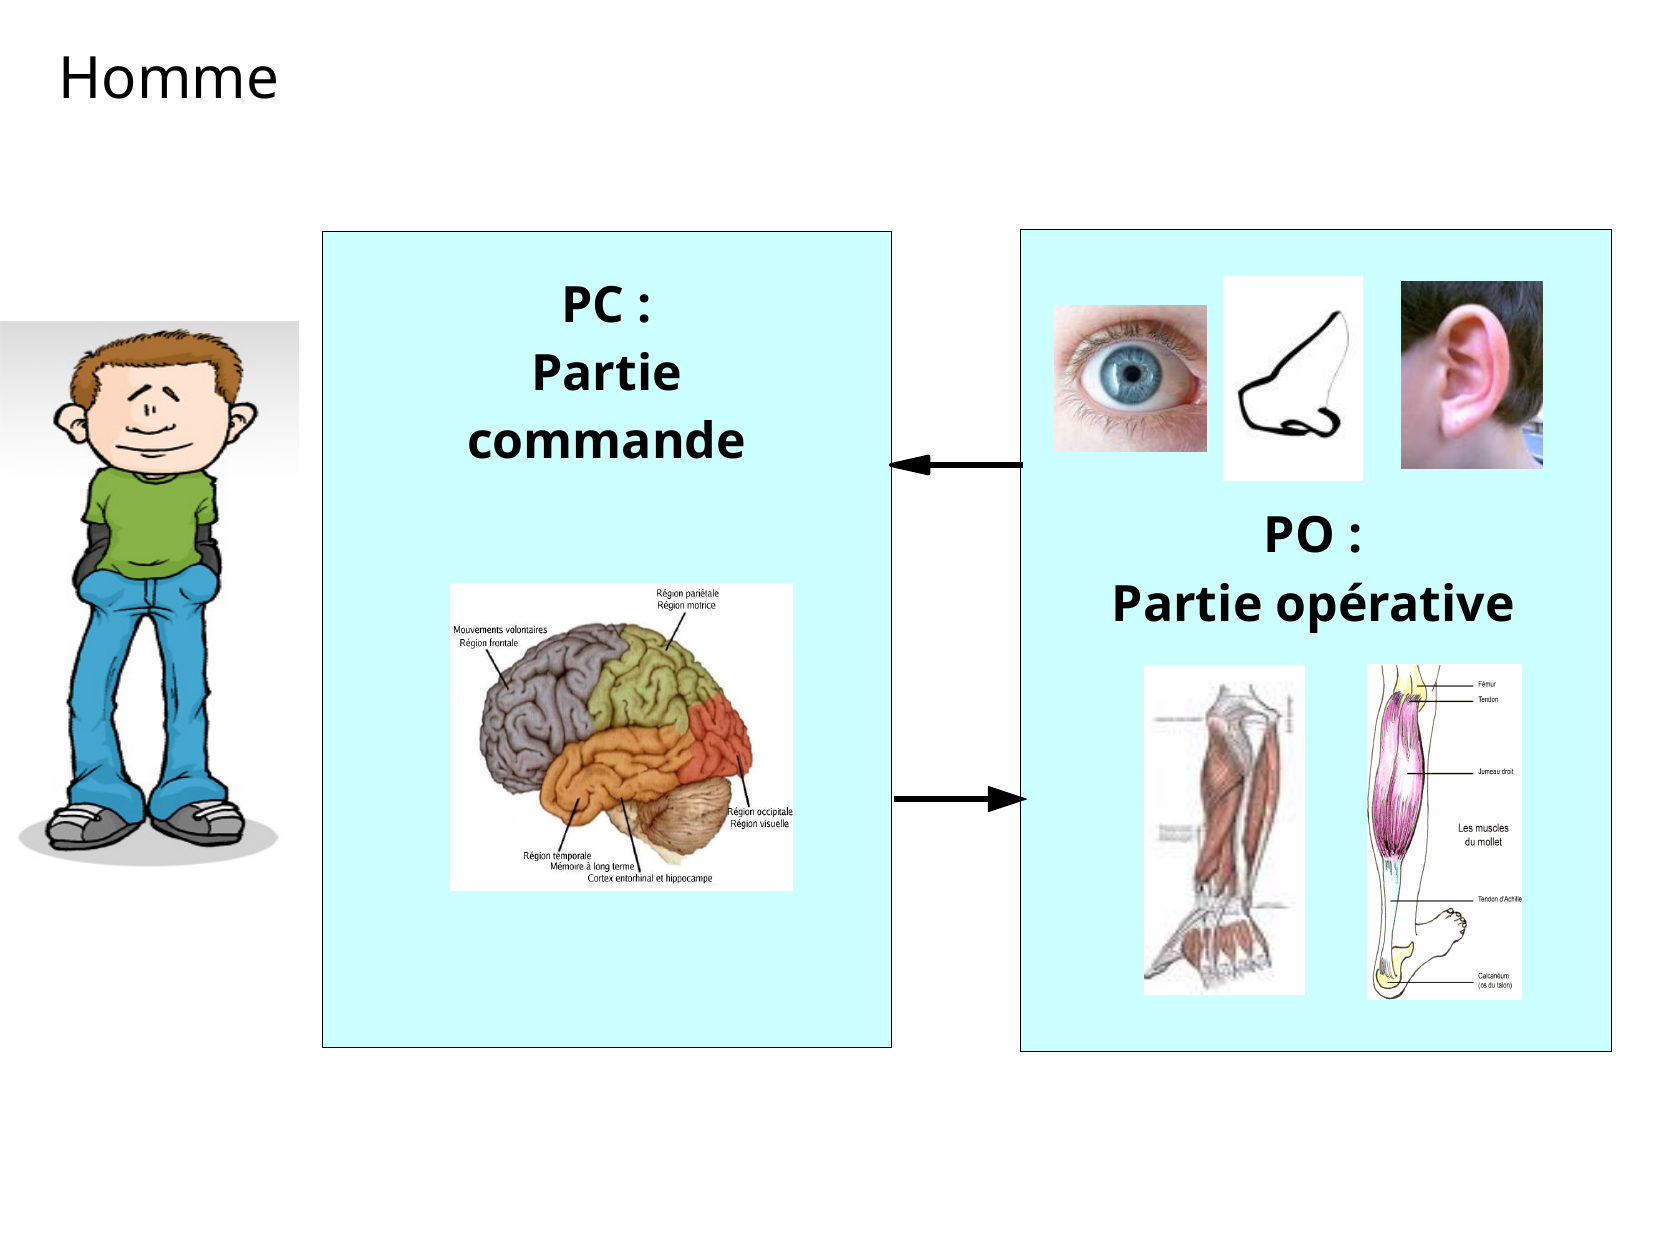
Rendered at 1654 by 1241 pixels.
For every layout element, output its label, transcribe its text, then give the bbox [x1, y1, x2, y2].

picture [1223, 276, 1363, 481]
text_box [322, 231, 892, 1048]
picture [1144, 665, 1305, 995]
text_box PC : Partie commande [383, 261, 831, 402]
text_box Homme [43, 29, 472, 117]
picture [1054, 305, 1207, 452]
text_box PO : Partie opérative [1026, 491, 1600, 665]
picture [0, 321, 299, 891]
picture [1367, 664, 1522, 1000]
picture [450, 583, 793, 891]
picture [1401, 281, 1543, 469]
text_box [1020, 229, 1612, 1052]
